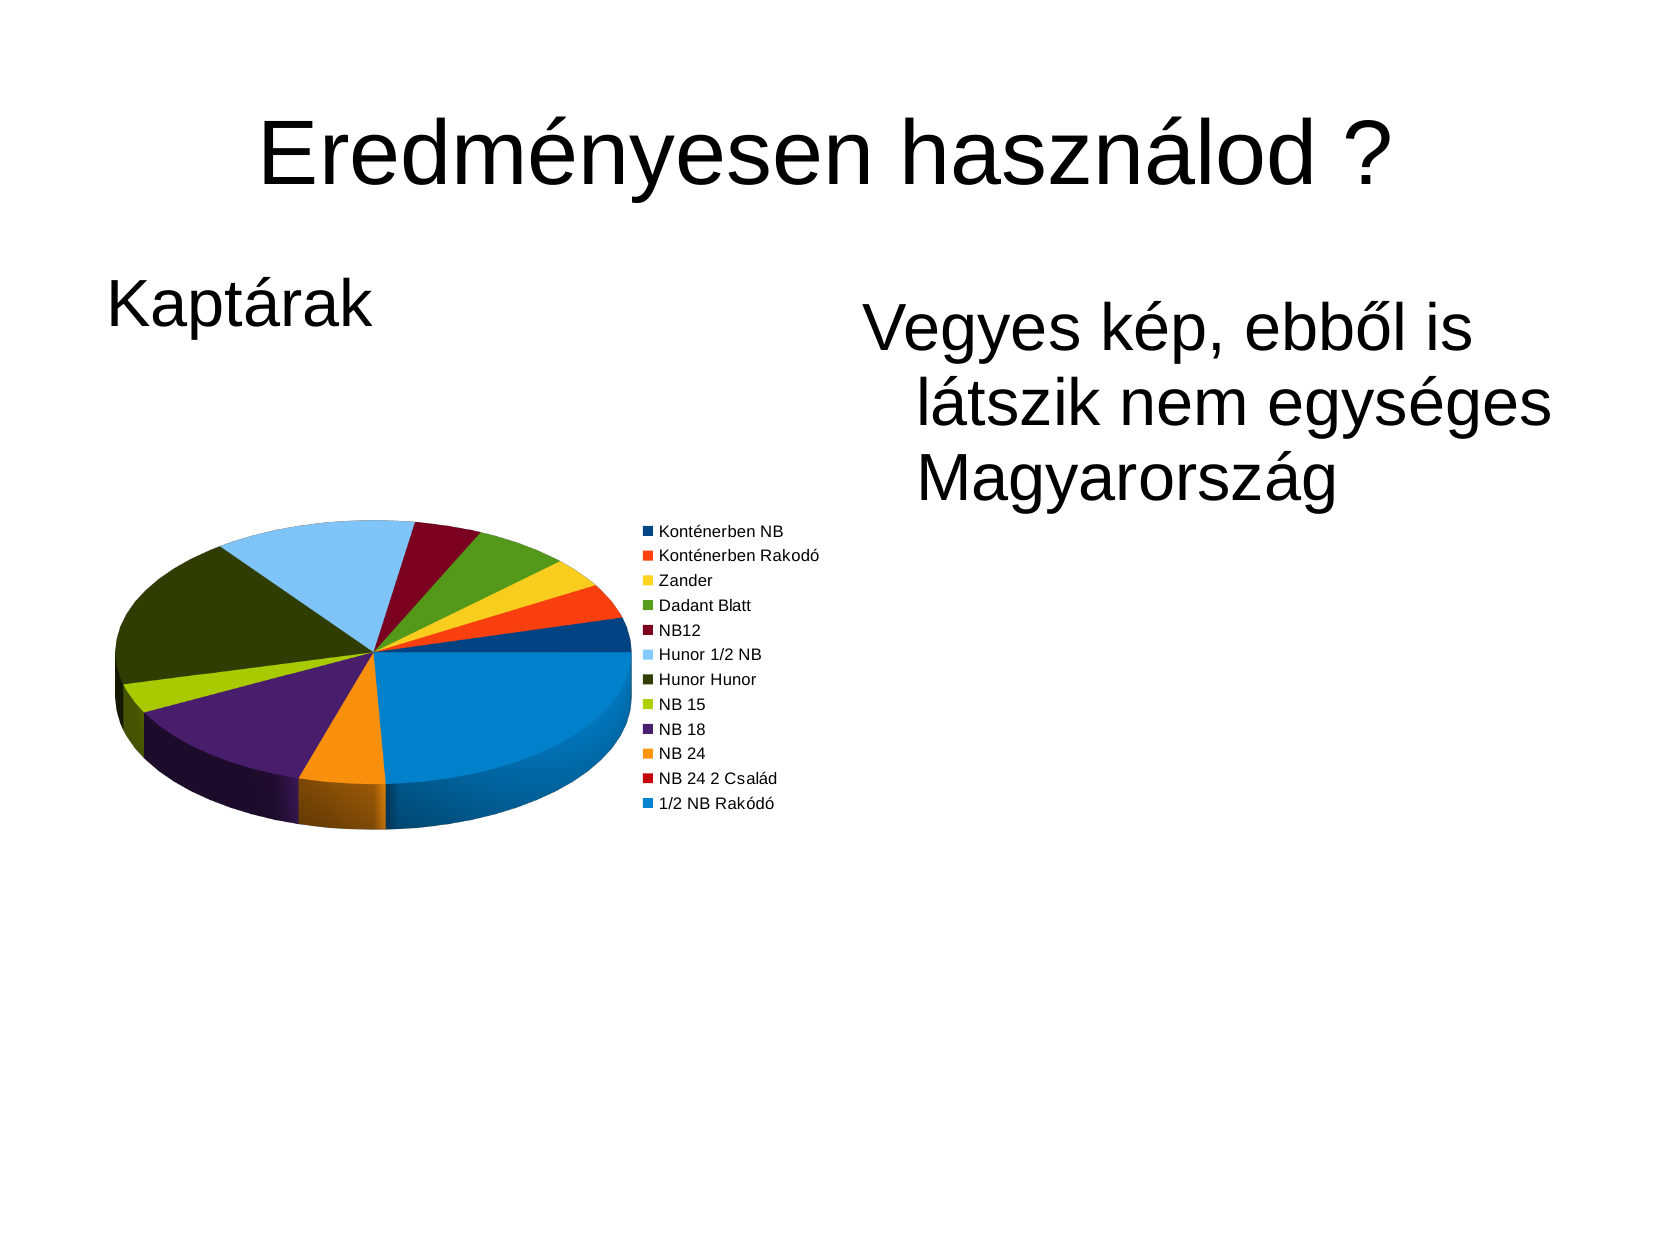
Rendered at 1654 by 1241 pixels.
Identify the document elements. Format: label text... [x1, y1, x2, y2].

list Kaptárak [88, 265, 857, 1114]
title Eredményesen használod ? [82, 49, 1571, 257]
list Vegyes kép, ebből is látszik nem egységes Magyarország [845, 290, 1572, 1094]
